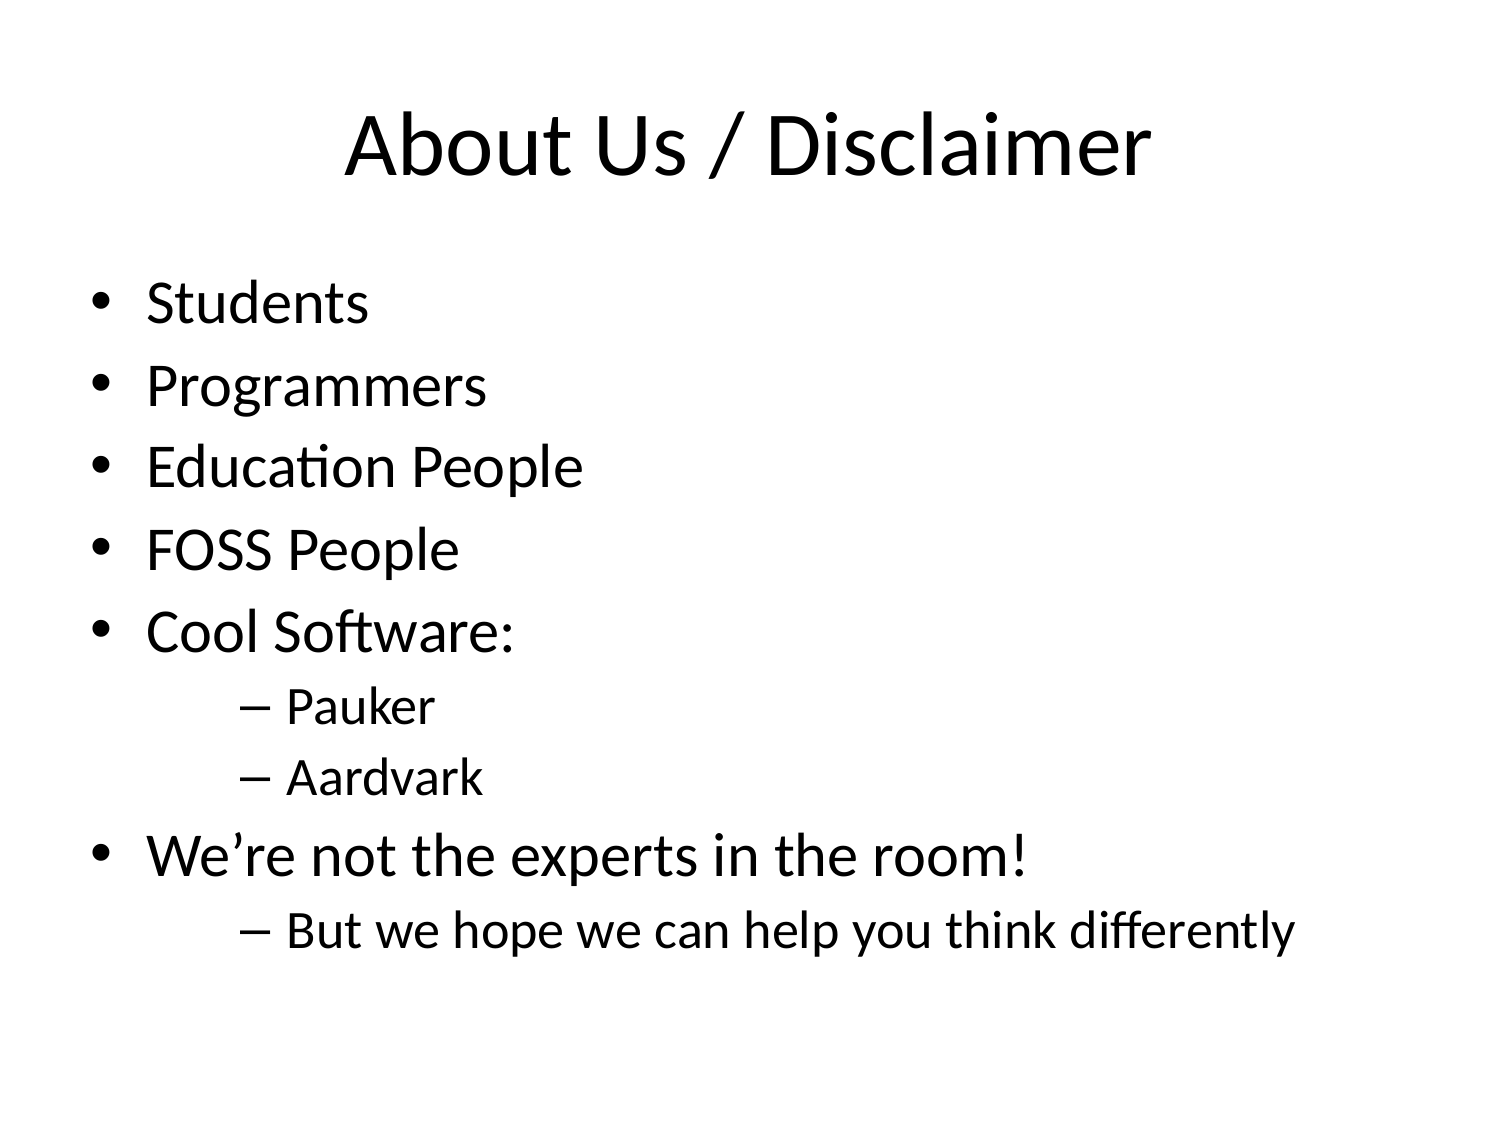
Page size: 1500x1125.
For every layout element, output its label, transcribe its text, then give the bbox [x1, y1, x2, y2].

title About Us / Disclaimer [75, 45, 1426, 233]
list Students Programmers Education People FOSS People Cool Software: Pauker Aardvark We’re not the experts in the room! But we hope we can help you think differently [75, 262, 1426, 1005]
